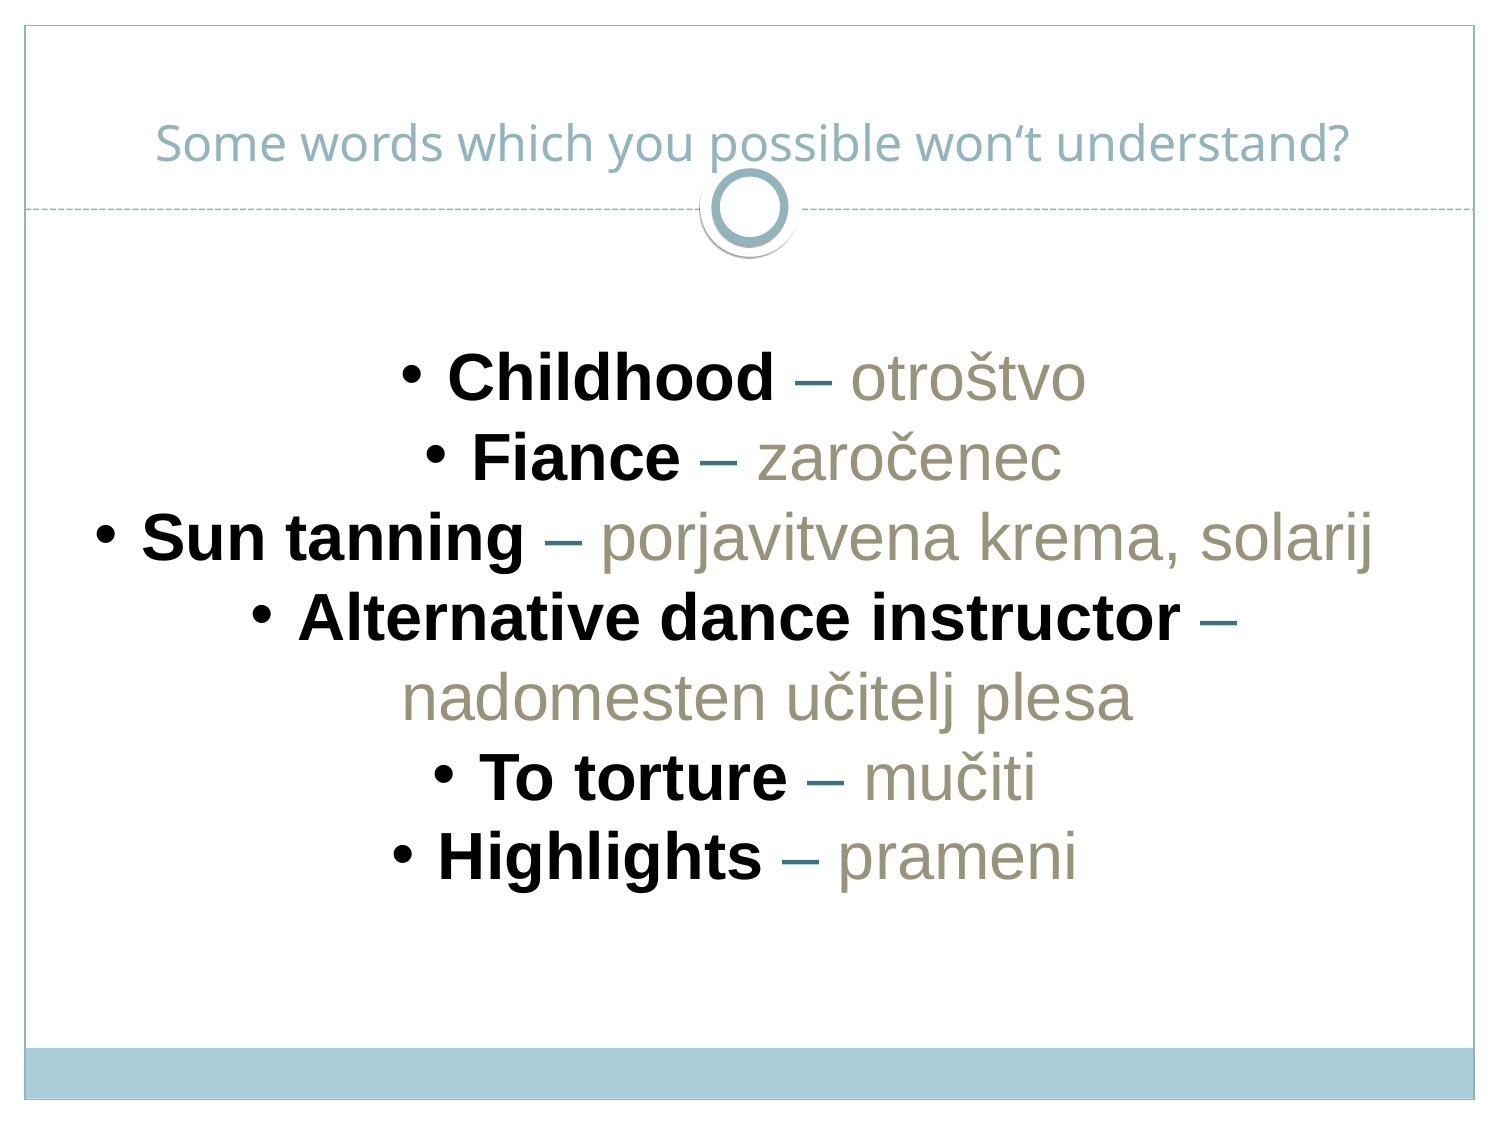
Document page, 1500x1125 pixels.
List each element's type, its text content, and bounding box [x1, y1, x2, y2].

title Some words which you possible won‘t understand? [53, 54, 1454, 180]
text_box Childhood – otroštvo Fiance – zaročenec Sun tanning – porjavitvena krema, solarij Alternative dance instructor – nadomesten učitelj plesa To torture – mučiti Highlights – prameni [64, 326, 1424, 901]
